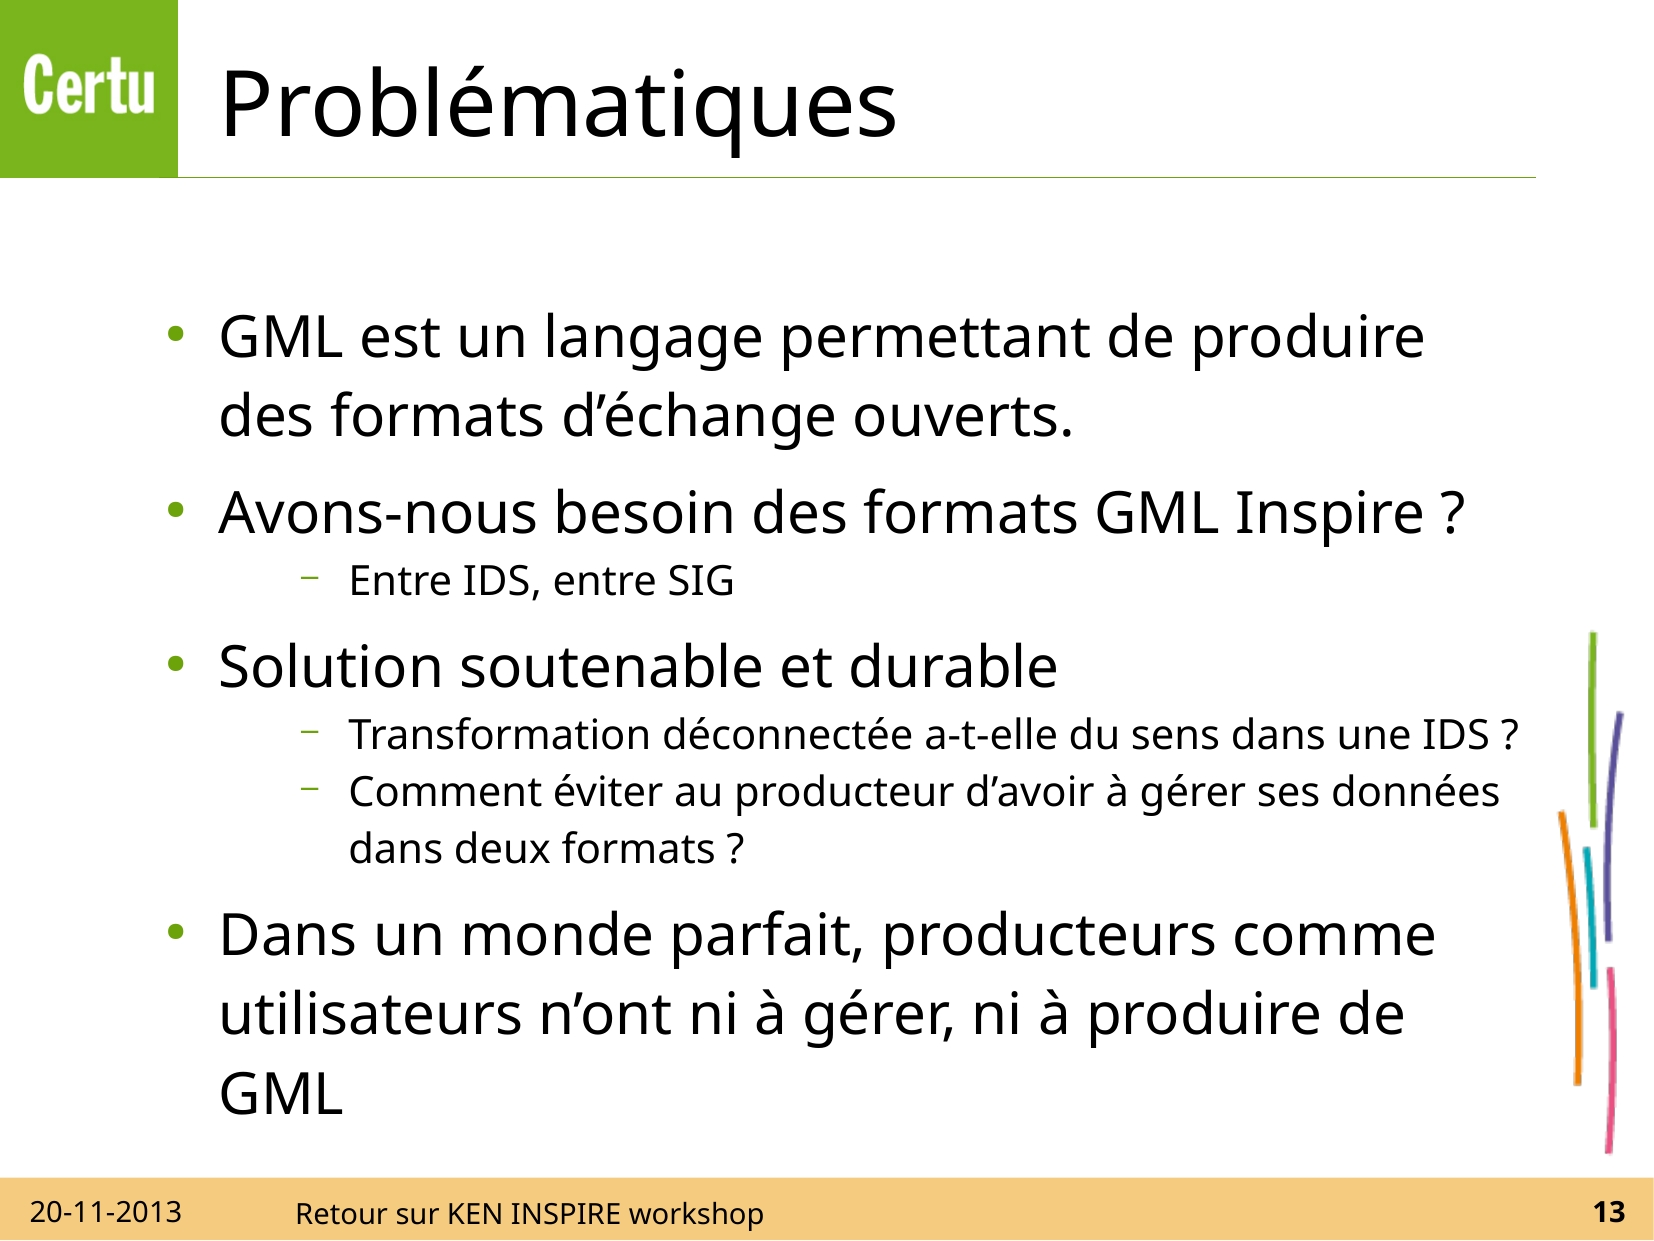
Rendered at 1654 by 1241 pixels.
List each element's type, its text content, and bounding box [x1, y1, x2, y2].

list GML est un langage permettant de produire des formats d’échange ouverts. Avons-nous besoin des formats GML Inspire ? Entre IDS, entre SIG Solution soutenable et durable Transformation déconnectée a-t-elle du sens dans une IDS ? Comment éviter au producteur d’avoir à gérer ses données dans deux formats ? Dans un monde parfait, producteurs comme utilisateurs n’ont ni à gérer, ni à produire de GML [147, 295, 1536, 994]
title Problématiques [218, 47, 1536, 155]
picture [1535, 620, 1654, 1165]
picture [0, 0, 178, 178]
